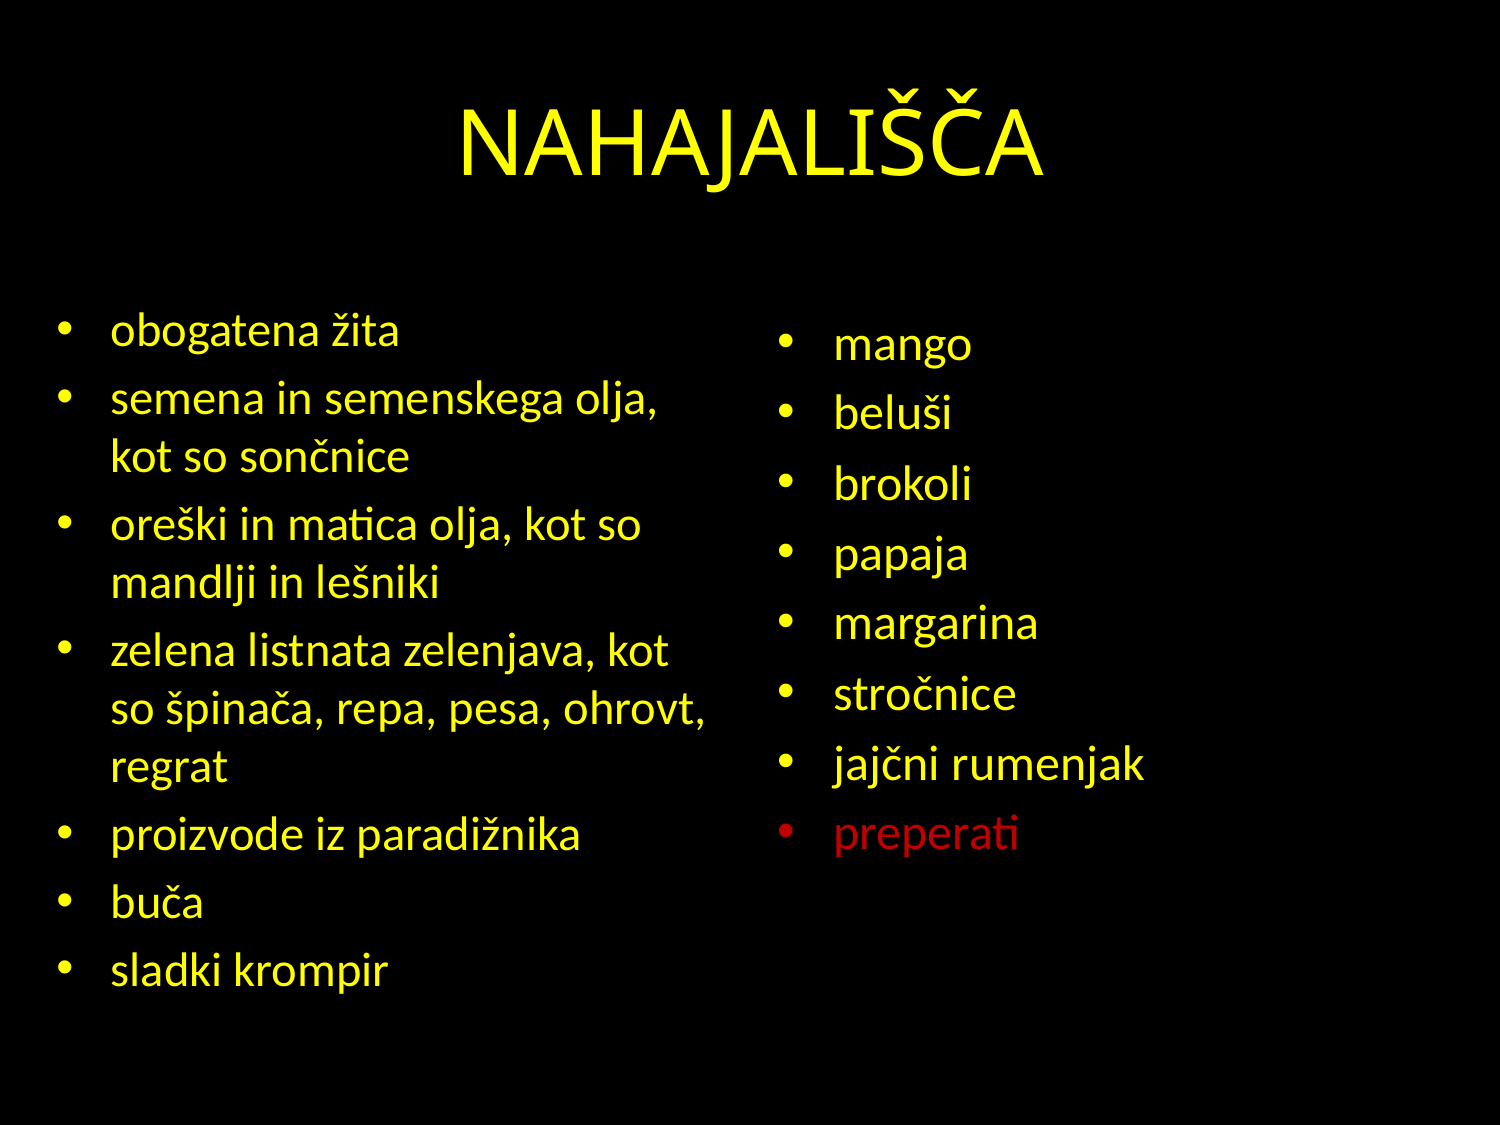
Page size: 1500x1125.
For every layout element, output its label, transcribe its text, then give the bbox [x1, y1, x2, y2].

list mango beluši brokoli papaja margarina stročnice jajčni rumenjak preperati [761, 302, 1483, 1005]
list obogatena žita semena in semenskega olja, kot so sončnice oreški in matica olja, kot so mandlji in lešniki zelena listnata zelenjava, kot so špinača, repa, pesa, ohrovt, regrat proizvode iz paradižnika buča sladki krompir [41, 290, 738, 1005]
title NAHAJALIŠČA [75, 45, 1425, 233]
